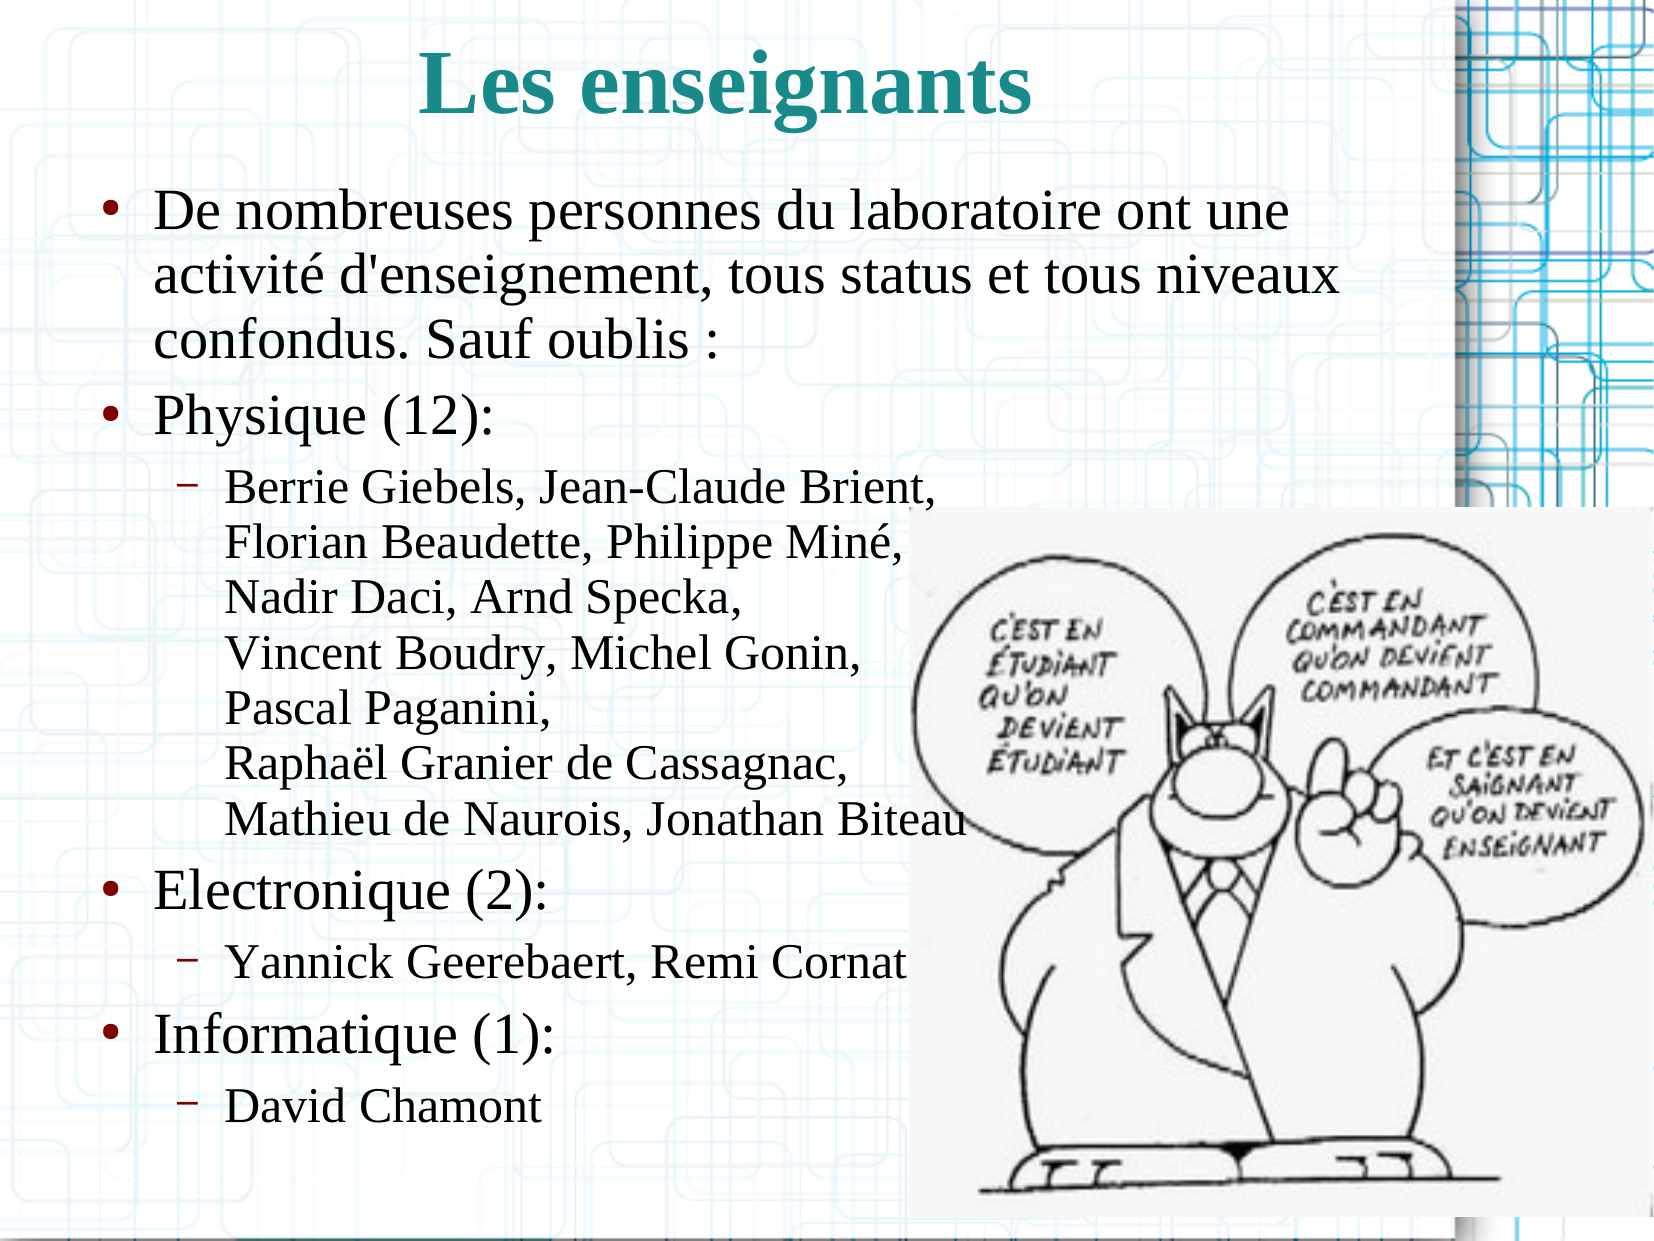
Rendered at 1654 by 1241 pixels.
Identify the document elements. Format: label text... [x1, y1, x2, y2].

title Les enseignants [0, 29, 1453, 136]
picture [0, 0, 1654, 1241]
list De nombreuses personnes du laboratoire ont une activité d'enseignement, tous status et tous niveaux confondus. Sauf oublis : Physique (12): Berrie Giebels, Jean-Claude Brient, Florian Beaudette, Philippe Miné, Nadir Daci, Arnd Specka, Vincent Boudry, Michel Gonin, Pascal Paganini, Raphaël Granier de Cassagnac, Mathieu de Naurois, Jonathan Biteau Electronique (2): Yannick Geerebaert, Remi Cornat Informatique (1): David Chamont [82, 177, 1453, 1133]
